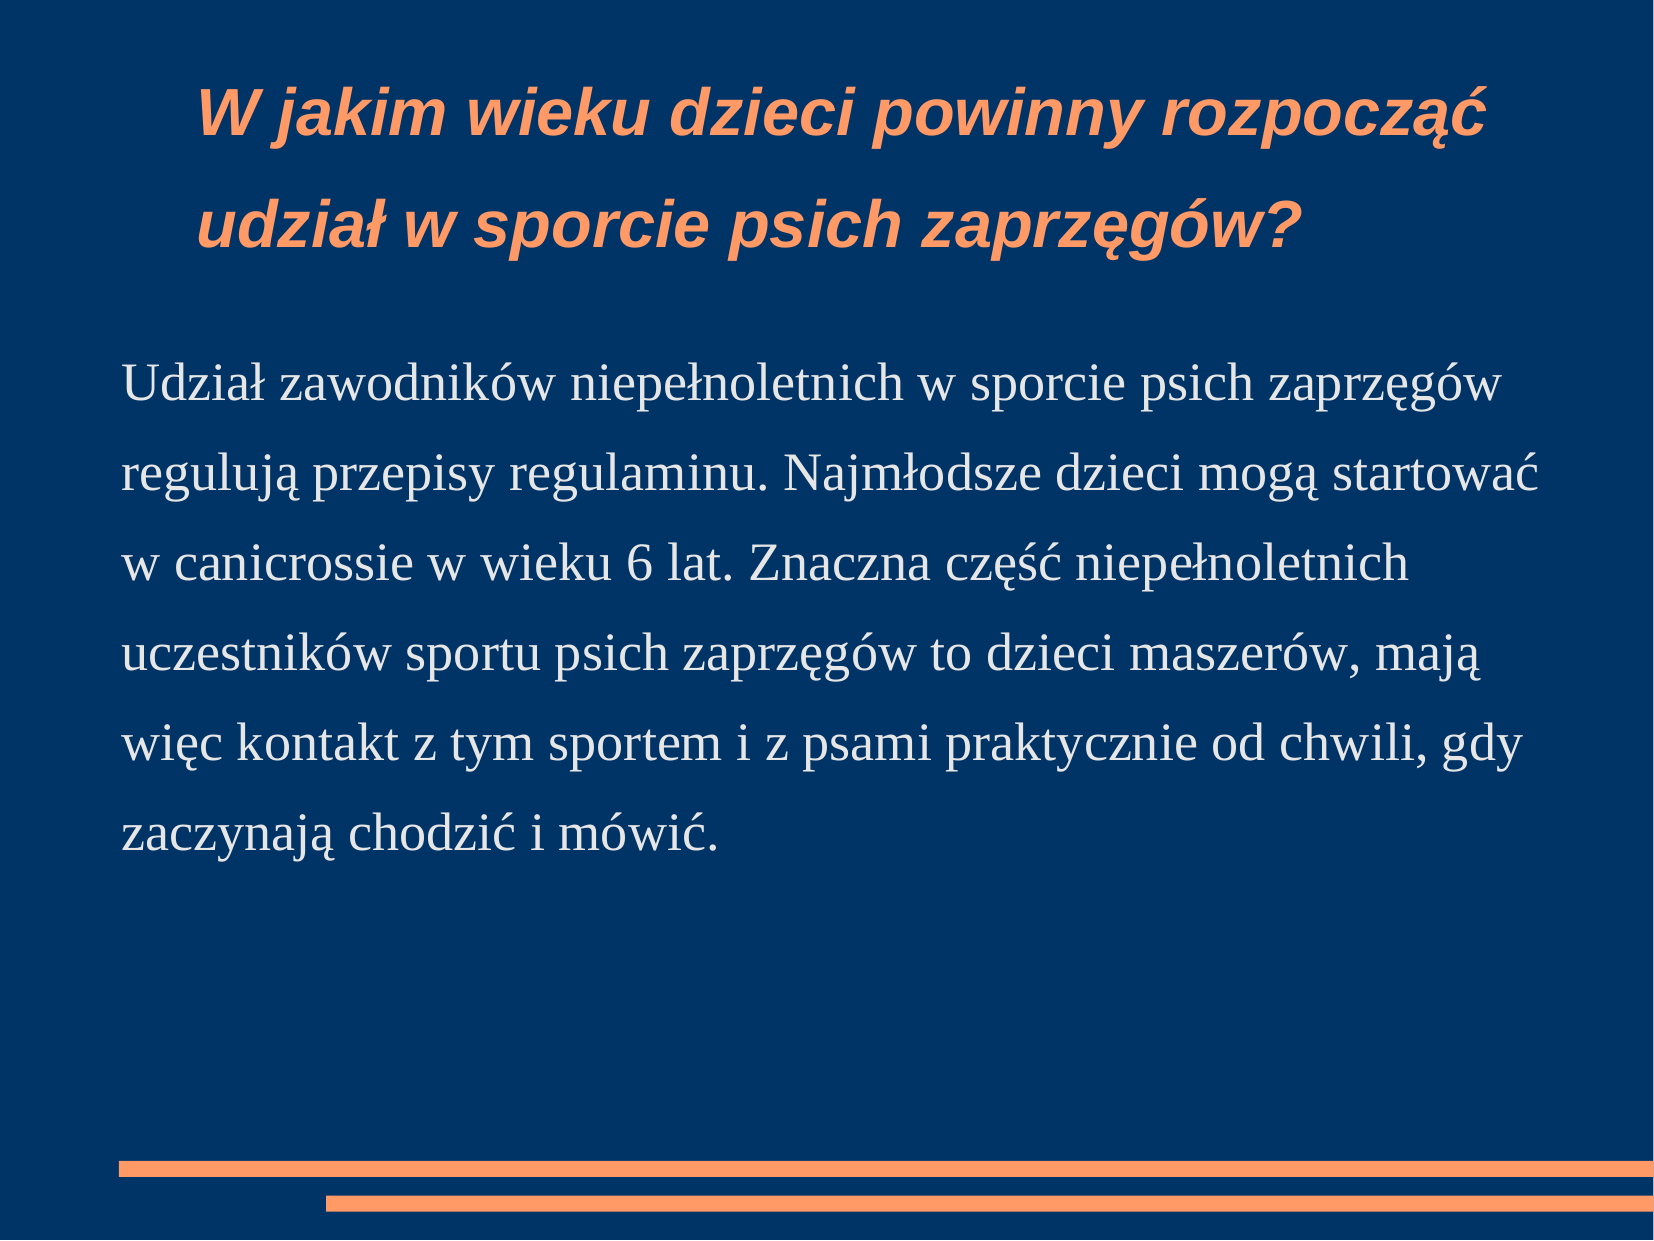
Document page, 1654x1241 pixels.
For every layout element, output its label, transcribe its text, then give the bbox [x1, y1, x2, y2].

title W jakim wieku dzieci powinny rozpocząć udział w sporcie psich zaprzęgów? [121, 46, 1534, 254]
list Udział zawodników niepełnoletnich w sporcie psich zaprzęgów regulują przepisy regulaminu. Najmłodsze dzieci mogą startować w canicrossie w wieku 6 lat. Znaczna część niepełnoletnich uczestników sportu psich zaprzęgów to dzieci maszerów, mają więc kontakt z tym sportem i z psami praktycznie od chwili, gdy zaczynają chodzić i mówić. [121, 322, 1561, 1132]
